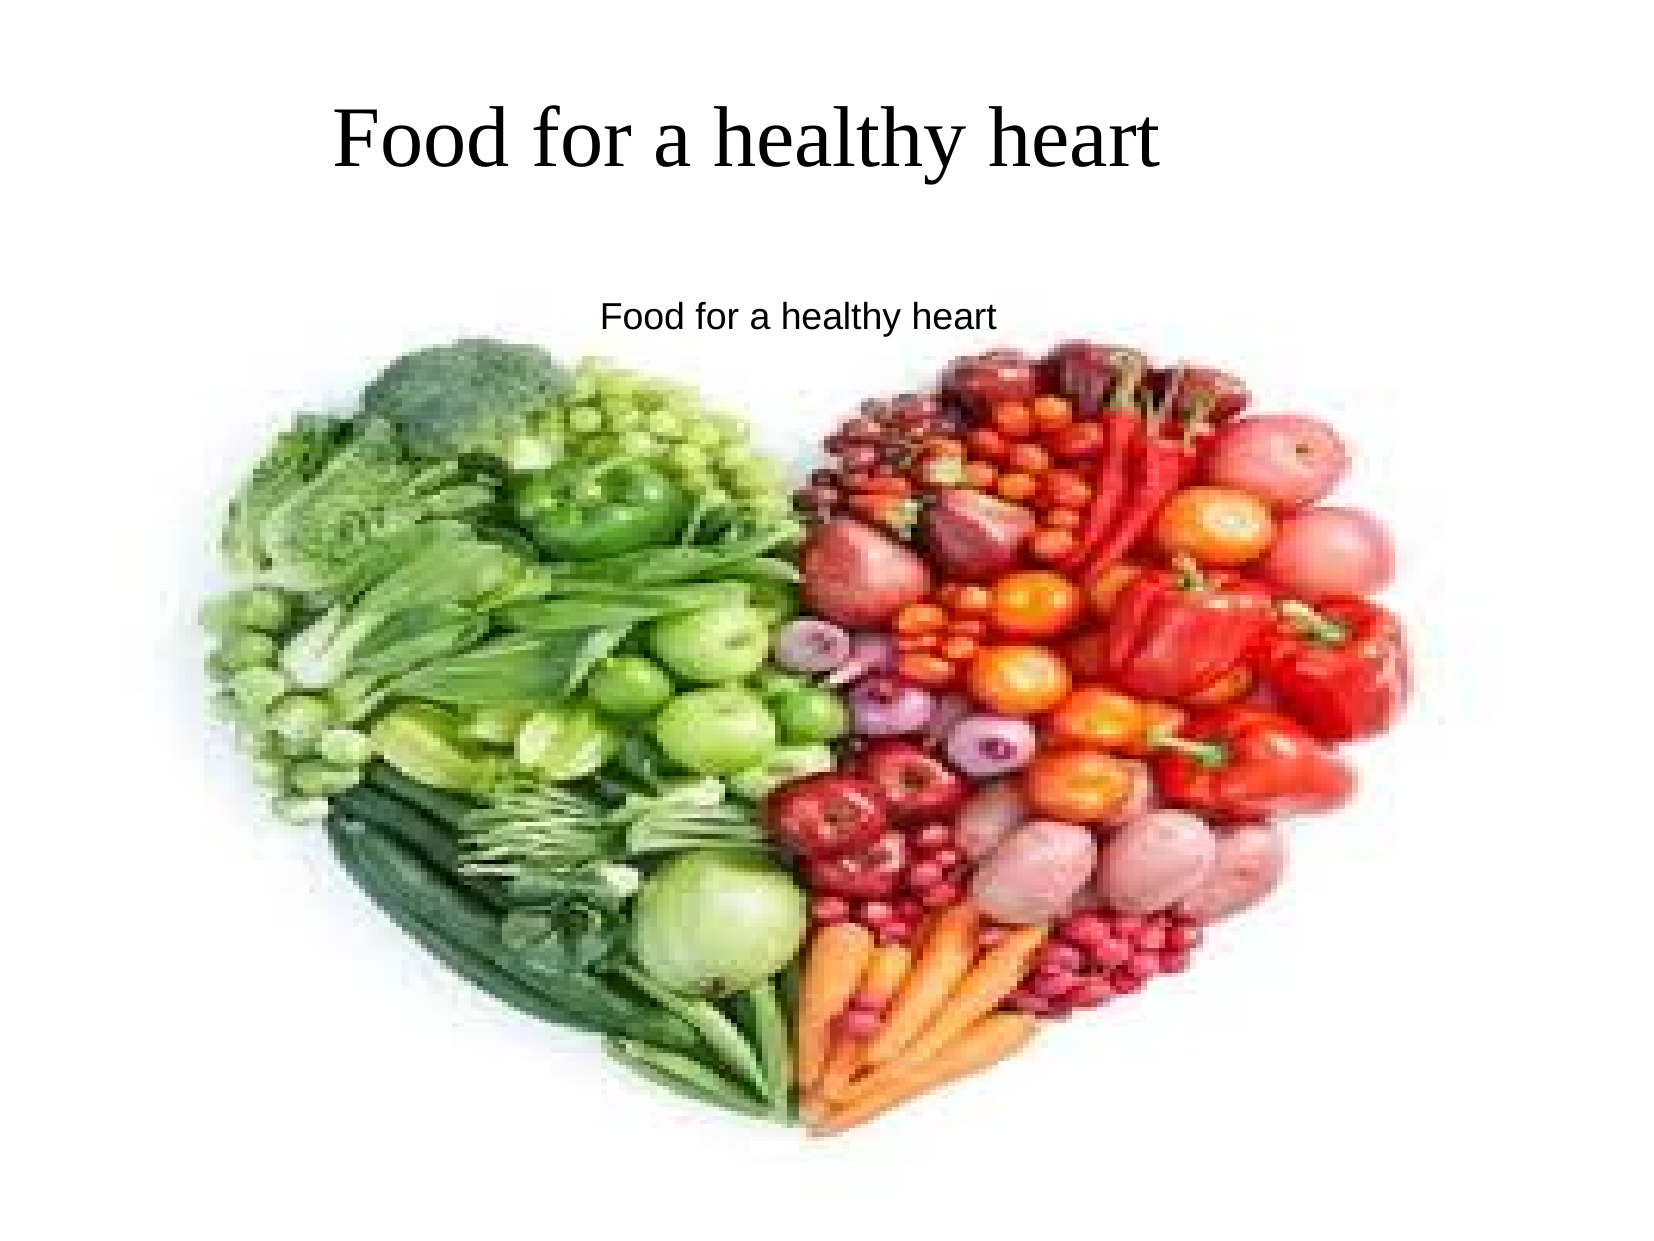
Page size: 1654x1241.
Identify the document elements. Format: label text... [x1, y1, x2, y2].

picture [105, 256, 1501, 1201]
title Food for a healthy heart [82, 47, 1412, 229]
text_box Food for a healthy heart [585, 288, 1013, 346]
